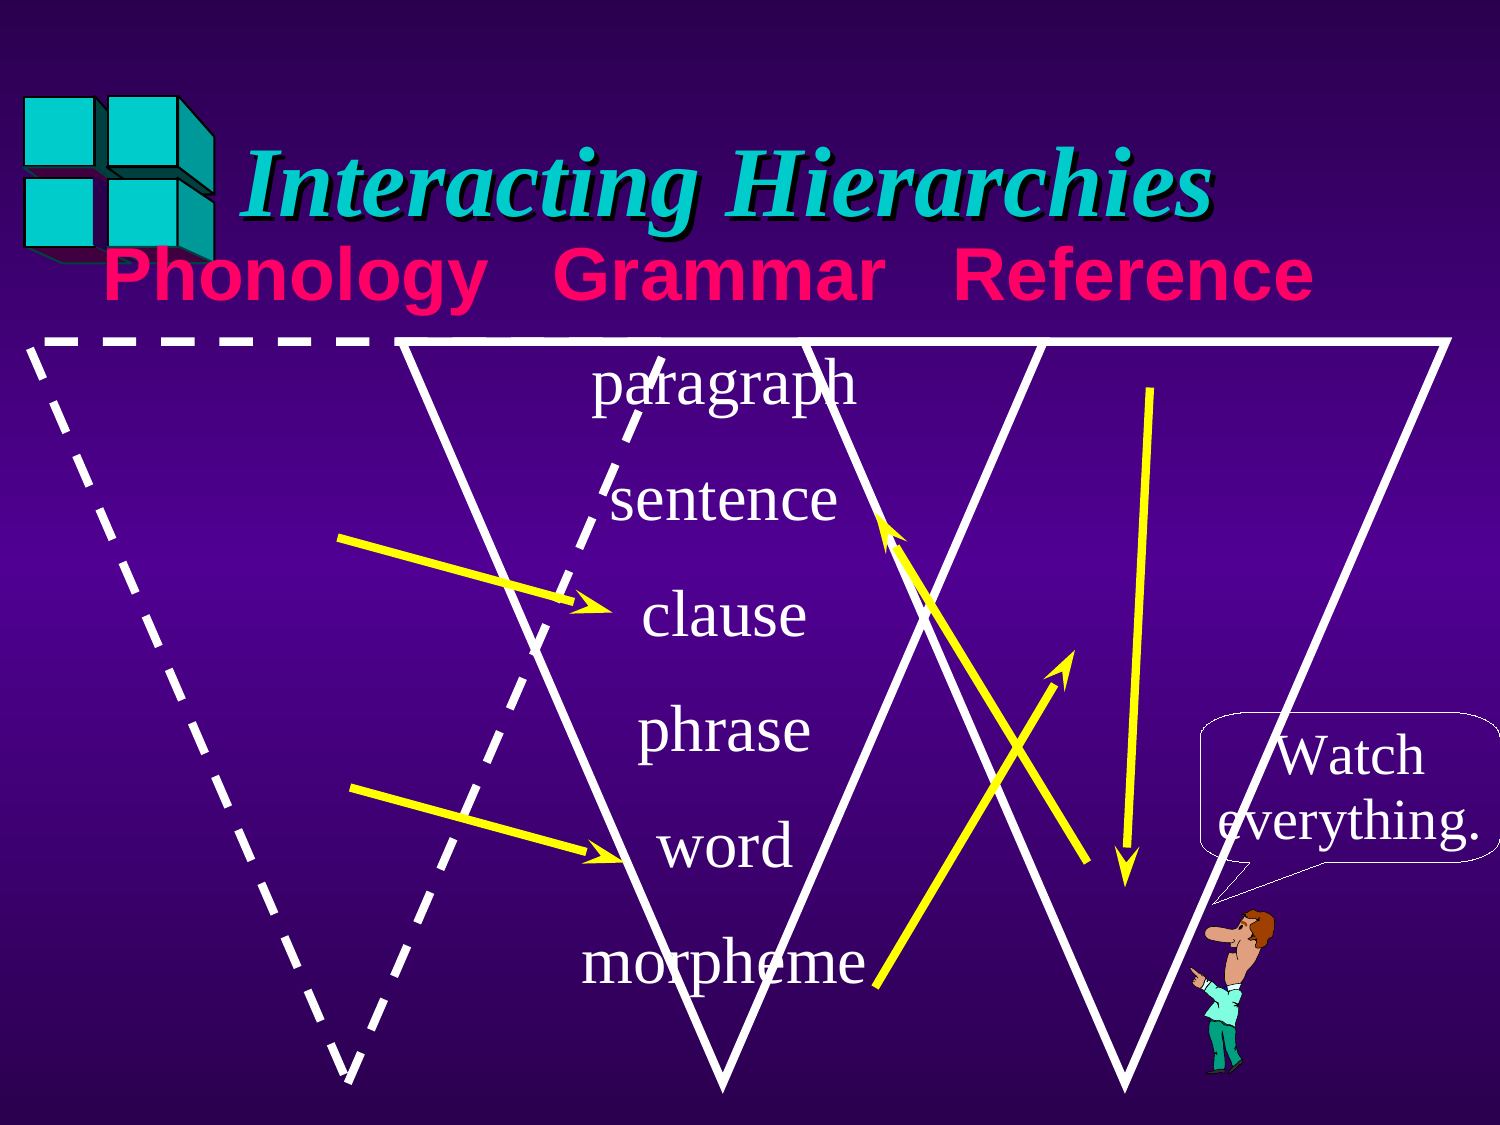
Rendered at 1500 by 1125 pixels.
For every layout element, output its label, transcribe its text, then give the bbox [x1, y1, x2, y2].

text_box Phonology [87, 224, 513, 325]
title Interacting Hierarchies [224, 78, 1388, 288]
text_box Watch everything. [1200, 712, 1500, 905]
text_box paragraph sentence clause phrase word morpheme [812, 346, 900, 534]
text_box Grammar [537, 224, 937, 325]
text_box Reference [937, 224, 1363, 325]
text_box paragraph sentence clause phrase word morpheme [549, 337, 900, 1006]
chart [1189, 909, 1276, 1075]
